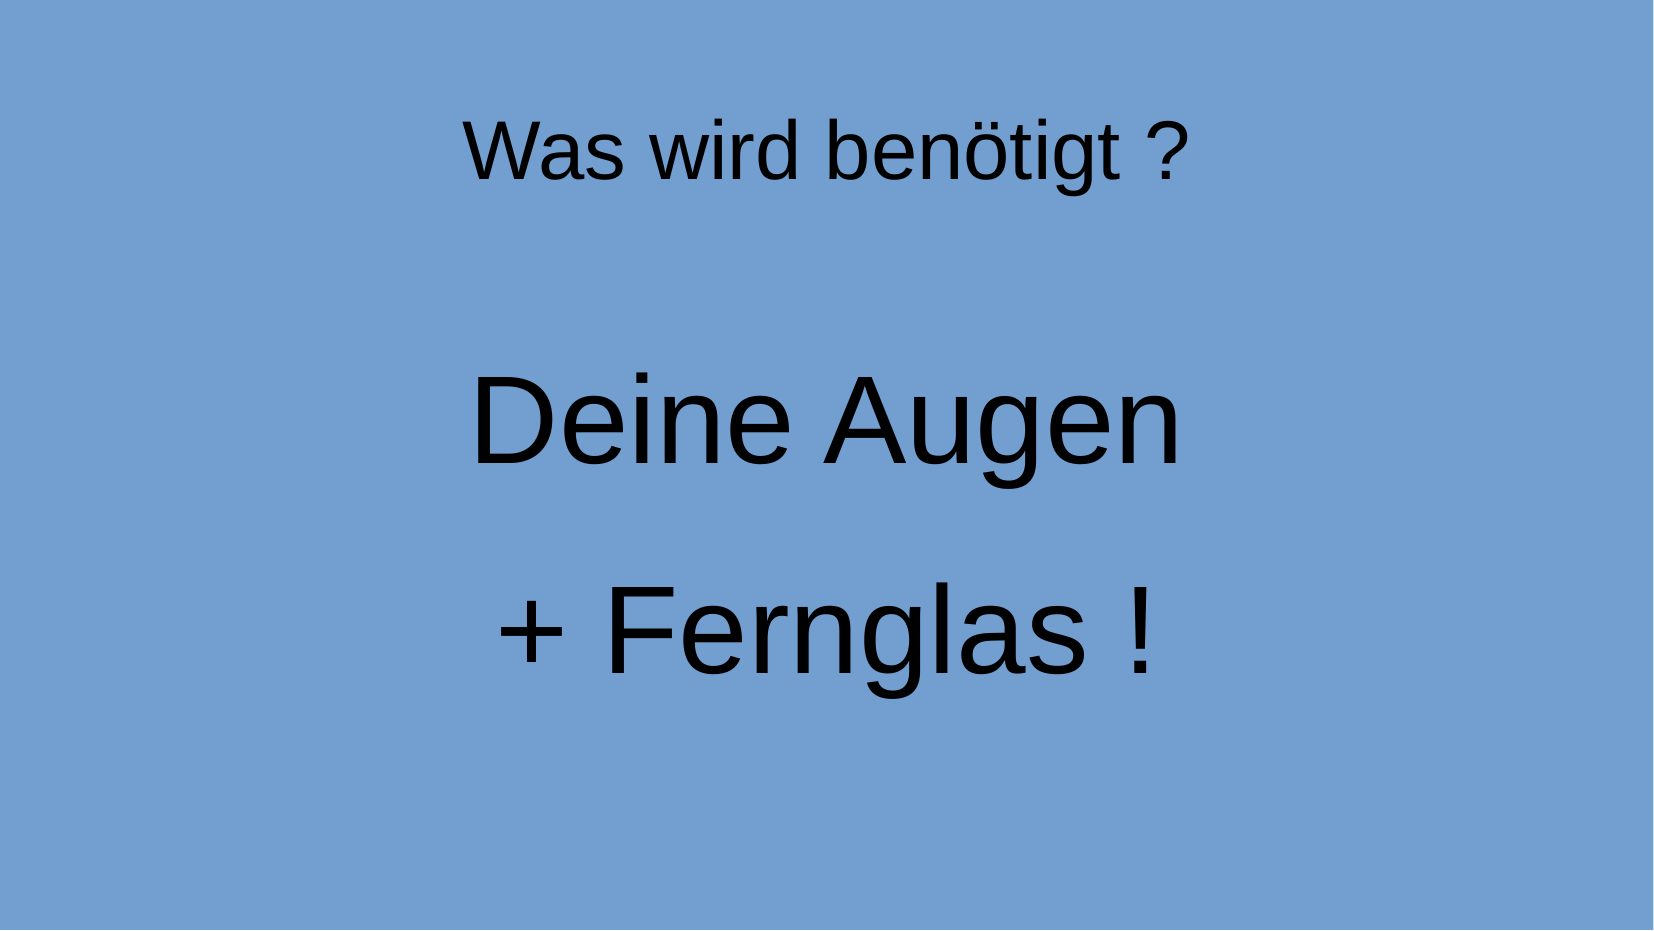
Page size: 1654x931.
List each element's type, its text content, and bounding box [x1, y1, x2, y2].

text_box Was wird benötigt ? Deine Augen + Fernglas ! [29, 29, 1625, 931]
